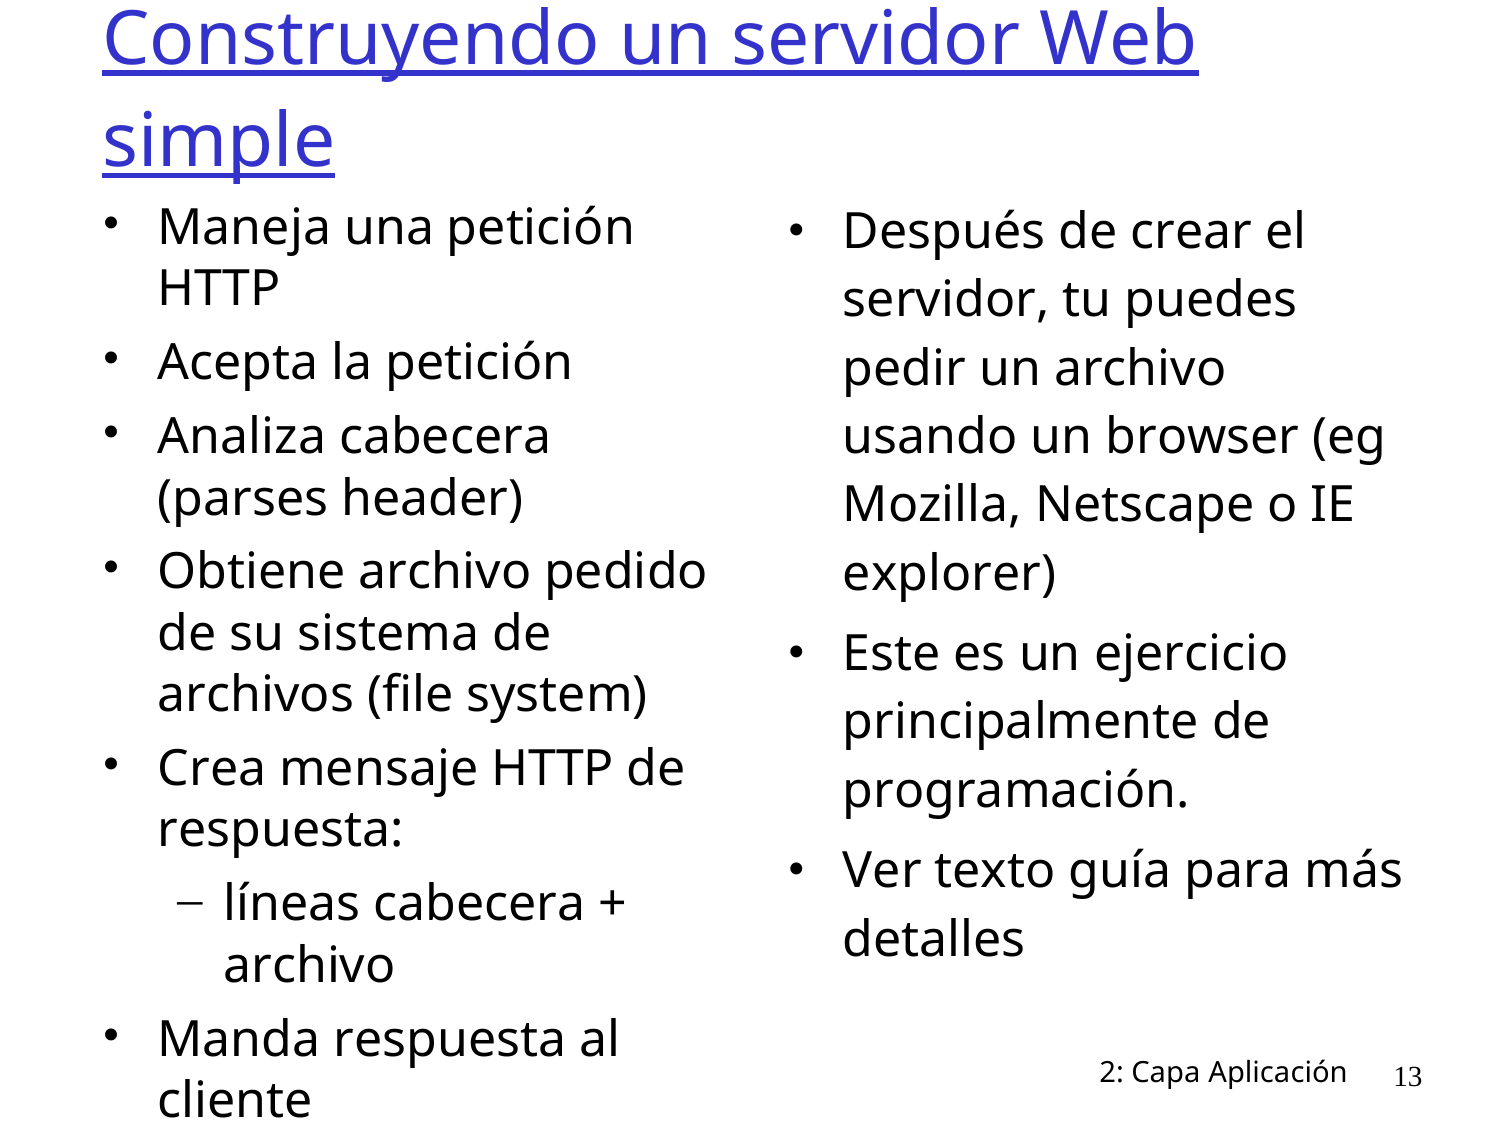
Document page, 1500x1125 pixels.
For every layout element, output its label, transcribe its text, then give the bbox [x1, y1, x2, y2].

list Después de crear el servidor, tu puedes pedir un archivo usando un browser (eg Mozilla, Netscape o IE explorer)‏ Este es un ejercicio principalmente de programación. Ver texto guía para más detalles [772, 187, 1426, 1066]
title Construyendo un servidor Web simple [87, 0, 1426, 182]
list Maneja una petición HTTP Acepta la petición Analiza cabecera (parses header)‏ Obtiene archivo pedido de su sistema de archivos (file system)‏ Crea mensaje HTTP de respuesta: líneas cabecera + archivo Manda respuesta al cliente [87, 187, 741, 1070]
